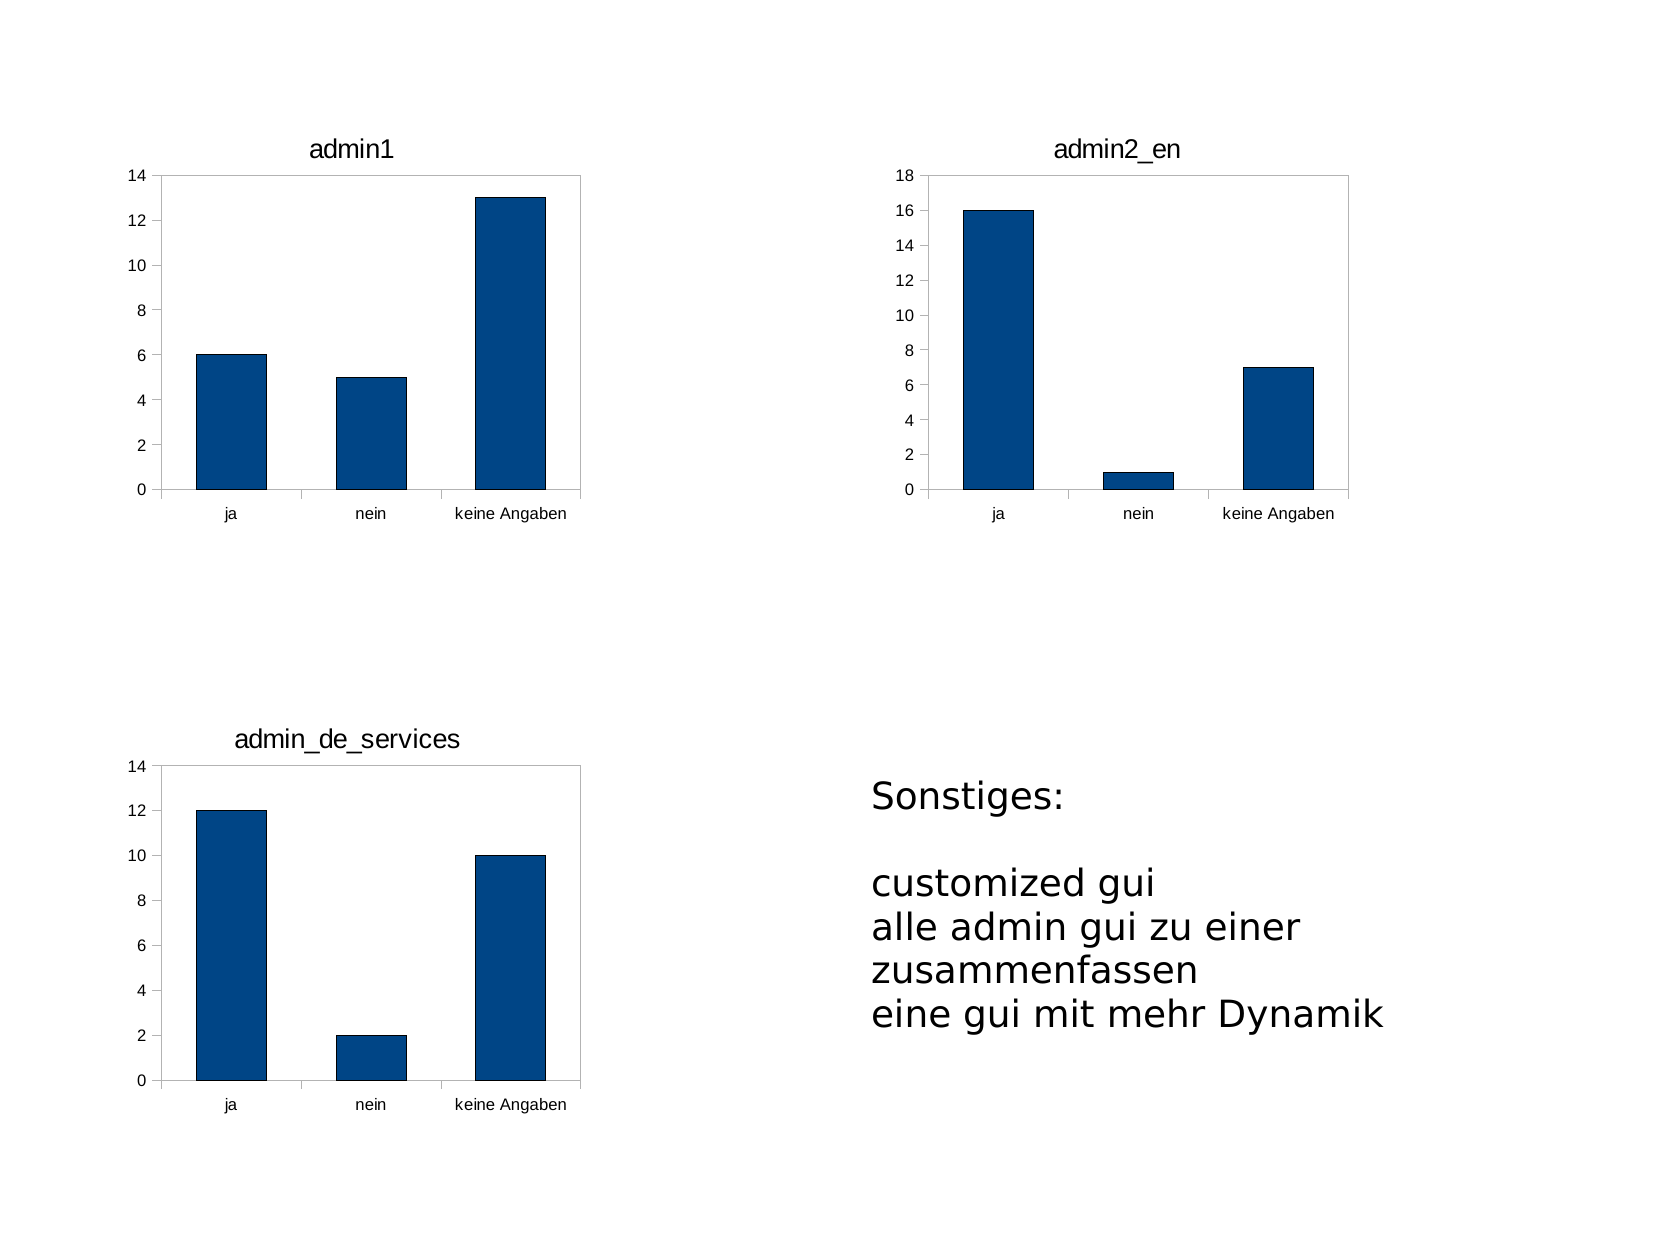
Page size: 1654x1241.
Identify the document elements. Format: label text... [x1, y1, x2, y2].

chart [885, 118, 1359, 532]
chart [118, 708, 591, 1122]
text_box Sonstiges: customized gui alle admin gui zu einer zusammenfassen eine gui mit mehr Dynamik [856, 767, 1536, 1044]
chart [118, 118, 591, 532]
